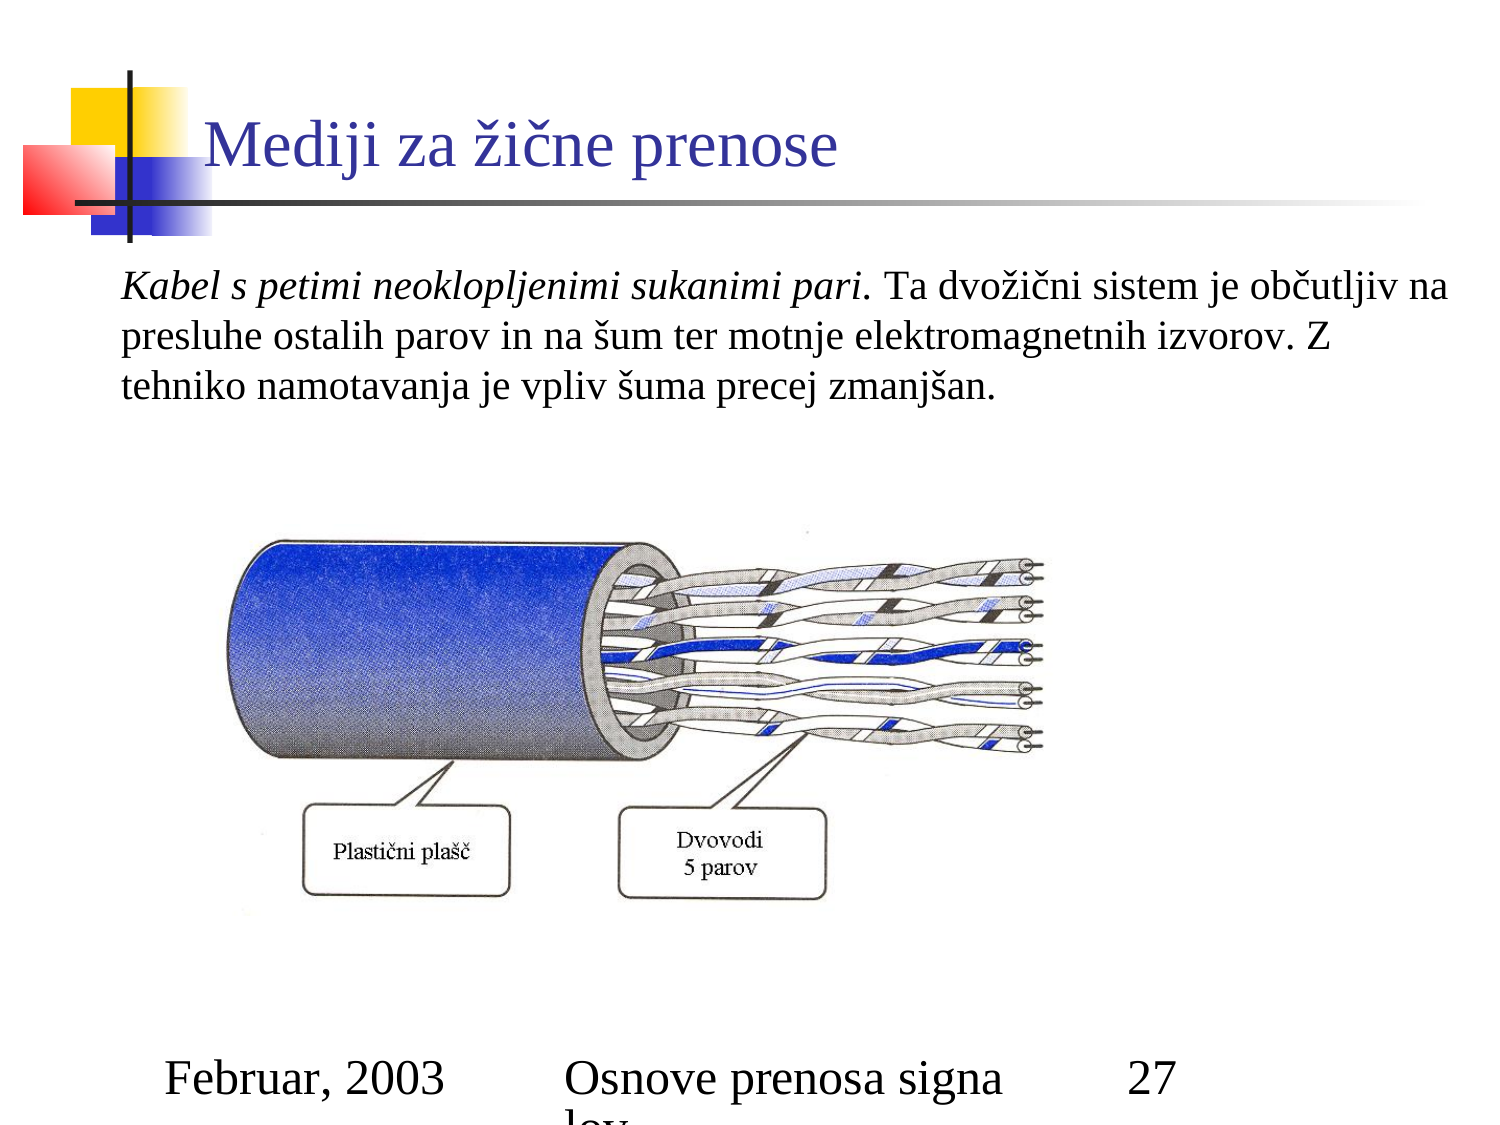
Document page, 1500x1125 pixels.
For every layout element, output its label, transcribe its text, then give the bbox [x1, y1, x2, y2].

list Kabel s petimi neoklopljenimi sukanimi pari. Ta dvožični sistem je občutljiv na presluhe ostalih parov in na šum ter motnje elektromagnetnih izvorov. Z tehniko namotavanja je vpliv šuma precej zmanjšan. [50, 249, 1469, 463]
title Mediji za žične prenose [188, 92, 1468, 188]
picture [200, 524, 1075, 916]
